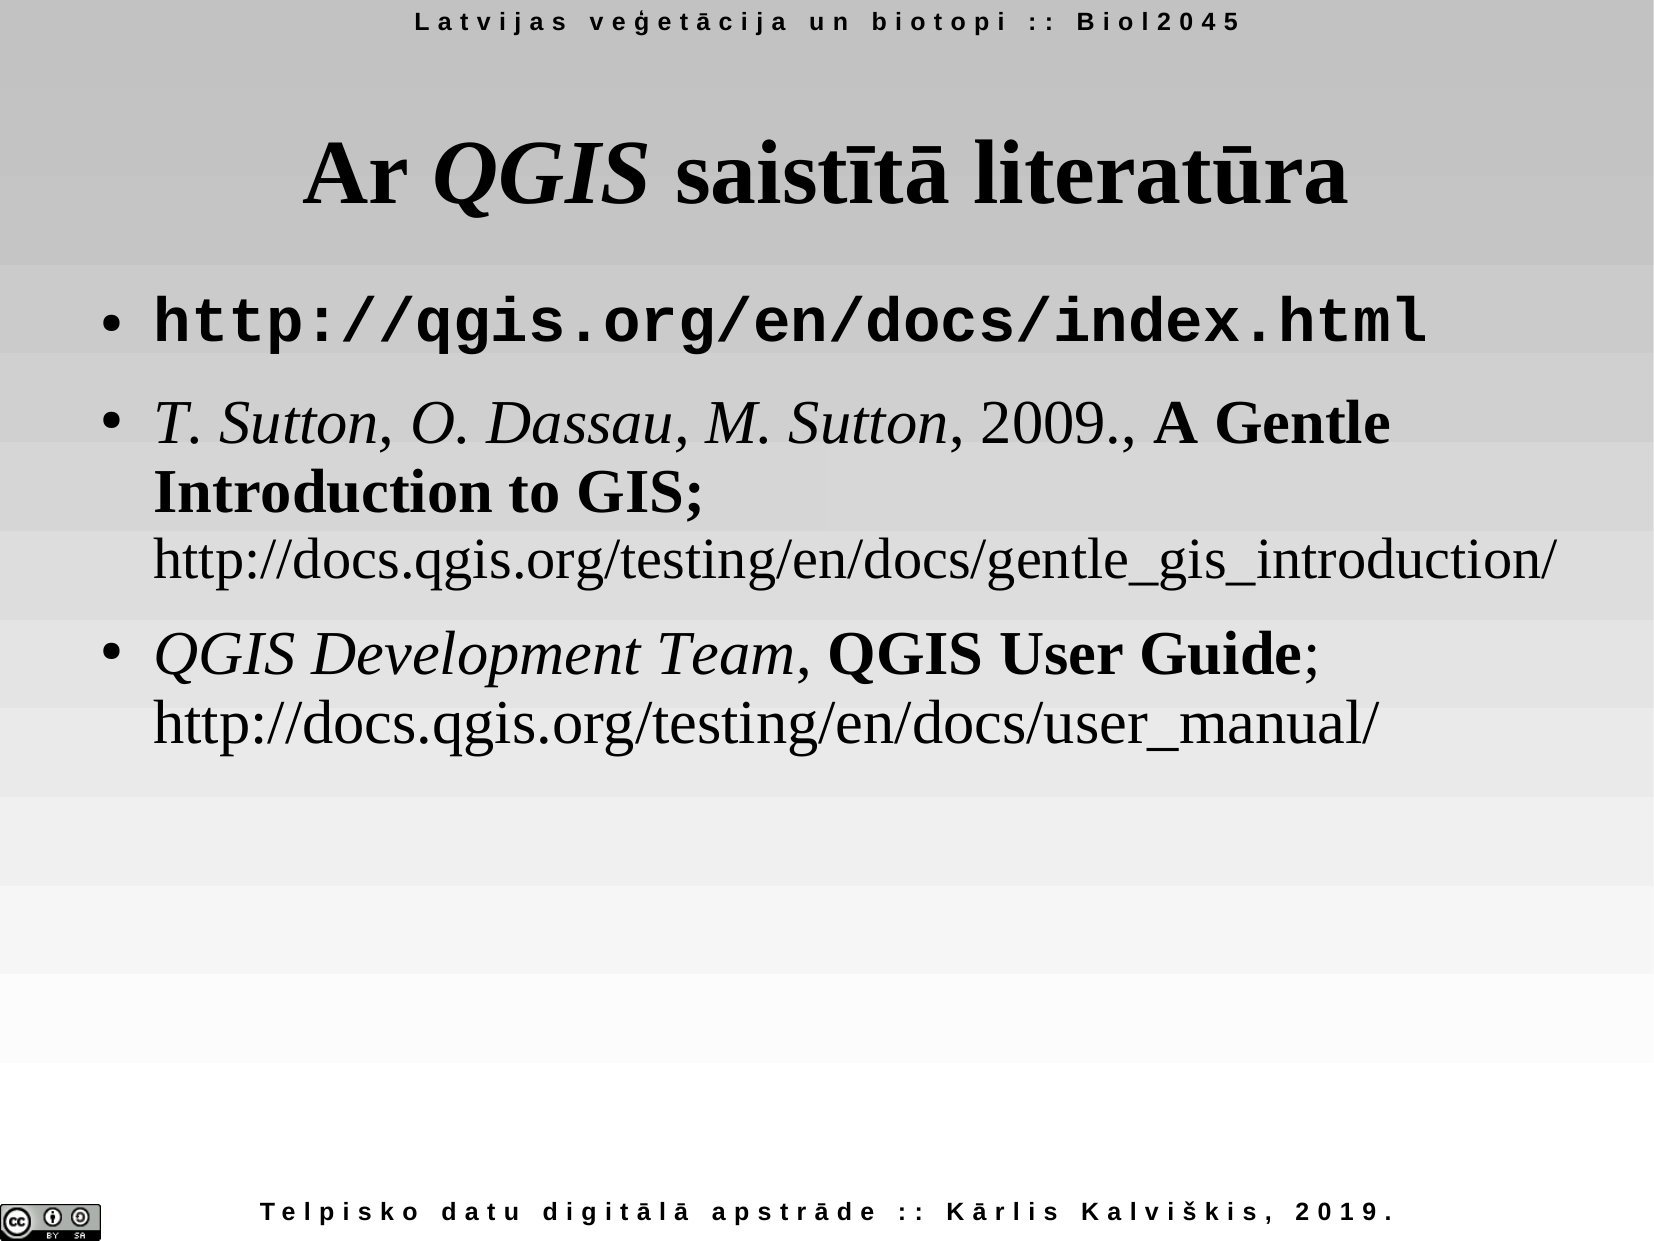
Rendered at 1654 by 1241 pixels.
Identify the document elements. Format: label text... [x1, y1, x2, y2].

picture [0, 0, 1654, 1241]
title Ar QGIS saistītā literatūra [29, 49, 1625, 296]
list http://qgis.org/en/docs/index.html T. Sutton, O. Dassau, M. Sutton, 2009., A Gentle Introduction to GIS; http://docs.qgis.org/testing/en/docs/gentle_gis_introduction/ QGIS Development Team, QGIS User Guide; http://docs.qgis.org/testing/en/docs/user_manual/ [82, 289, 1571, 1113]
